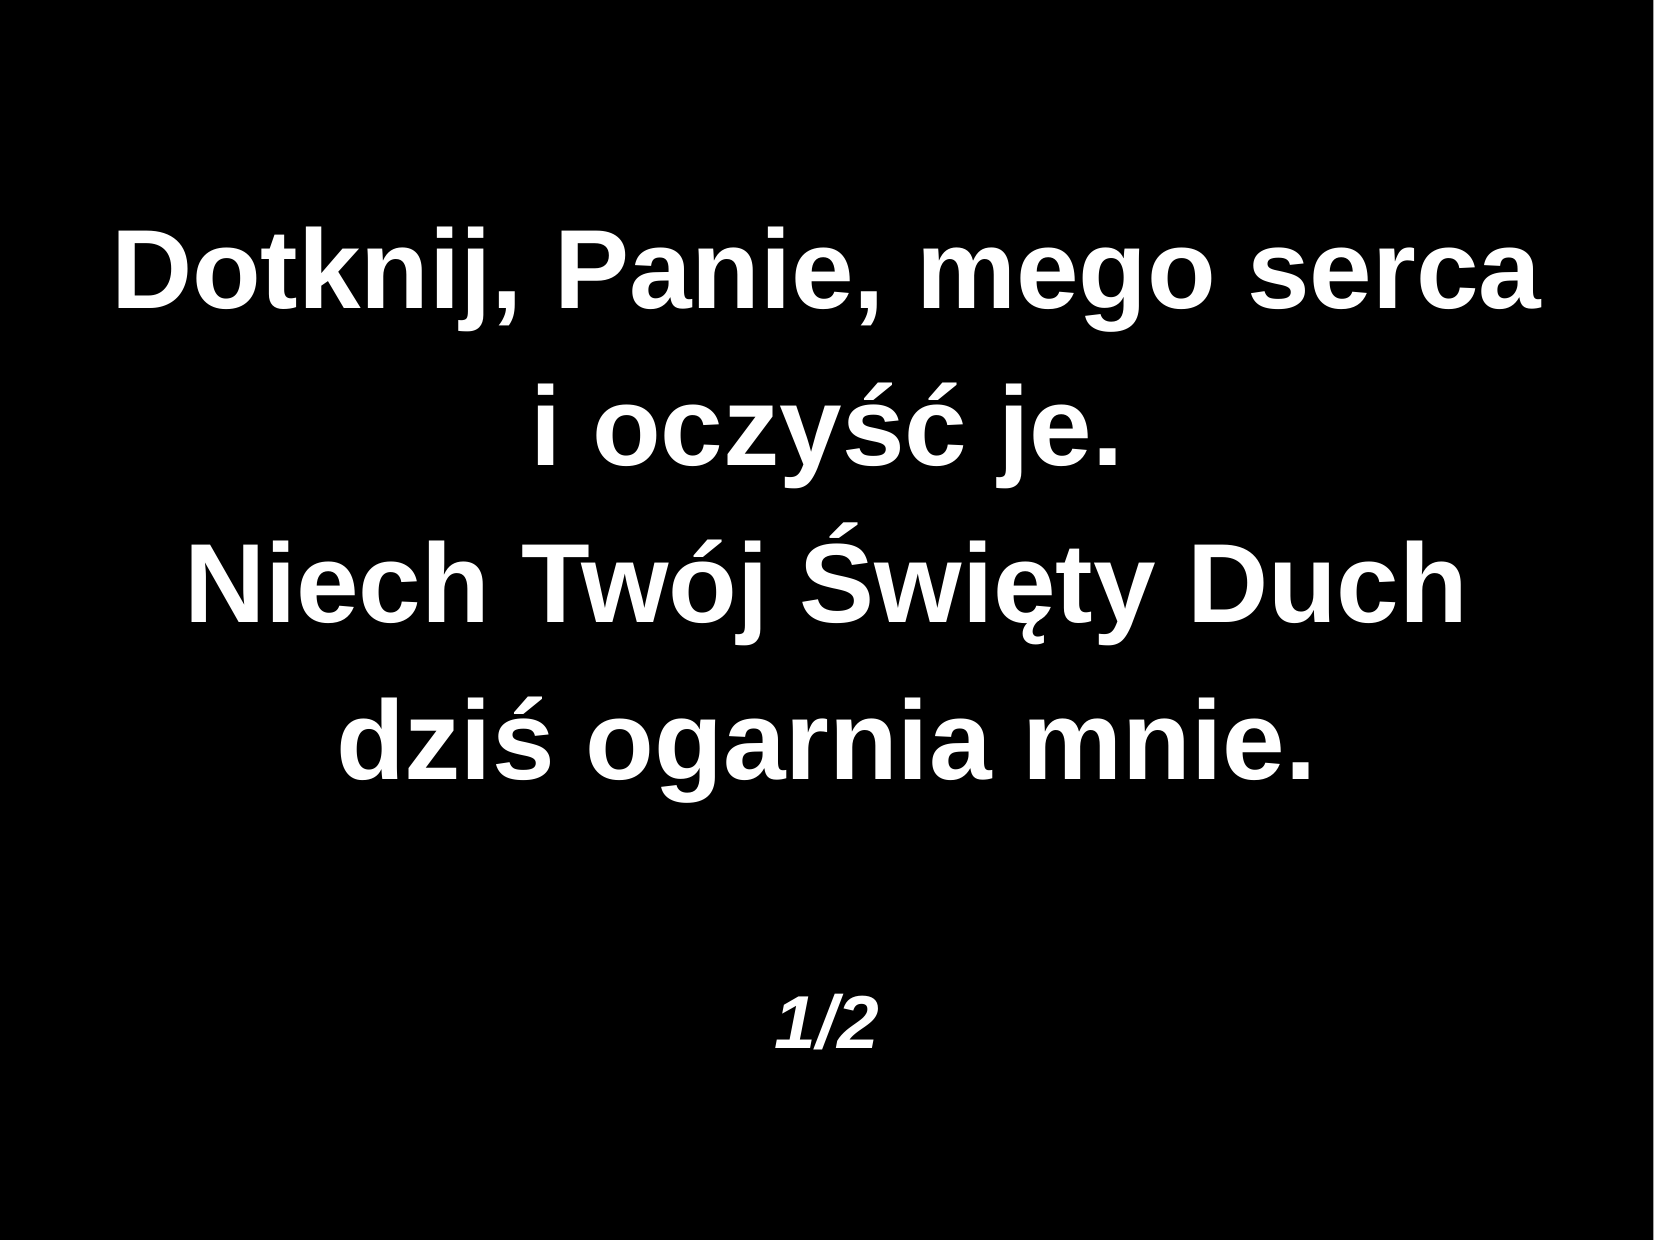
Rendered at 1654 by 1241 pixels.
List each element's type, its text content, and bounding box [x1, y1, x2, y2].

subtitle Dotknij, Panie, mego serca i oczyść je. Niech Twój Święty Duch dziś ogarnia mnie. 1/2 [0, 0, 1654, 1241]
